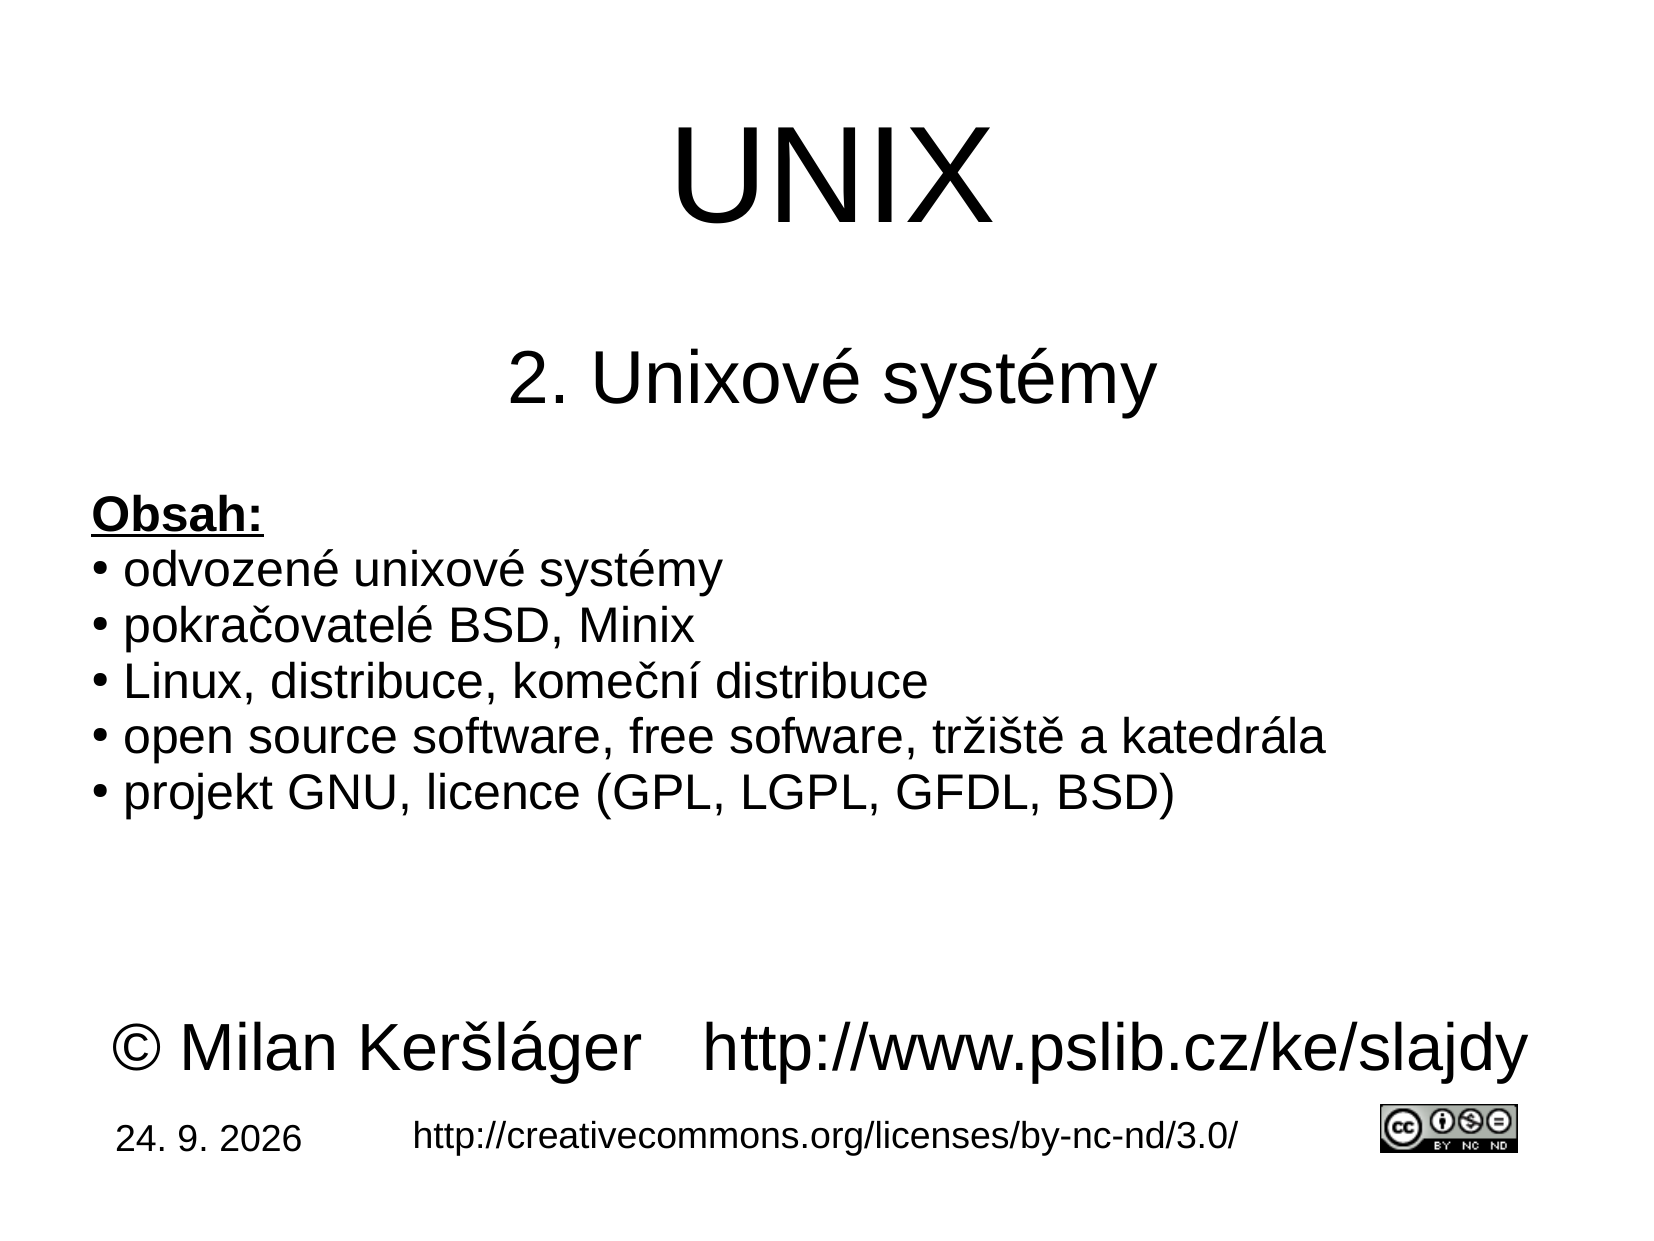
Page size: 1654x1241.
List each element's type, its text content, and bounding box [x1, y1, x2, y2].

text_box http://creativecommons.org/licenses/by-nc-nd/3.0/ [339, 1107, 1313, 1165]
picture [1380, 1104, 1518, 1153]
title UNIX 2. Unixové systémy [88, 56, 1577, 461]
text_box 26. 2. 2014 [100, 1110, 337, 1168]
list © Milan Keršláger http://www.pslib.cz/ke/slajdy [76, 1009, 1565, 1087]
text_box Obsah: odvozené unixové systémy pokračovatelé BSD, Minix Linux, distribuce, komeční distribuce open source software, free sofware, tržiště a katedrála projekt GNU, licence (GPL, LGPL, GFDL, BSD) [76, 478, 1583, 828]
